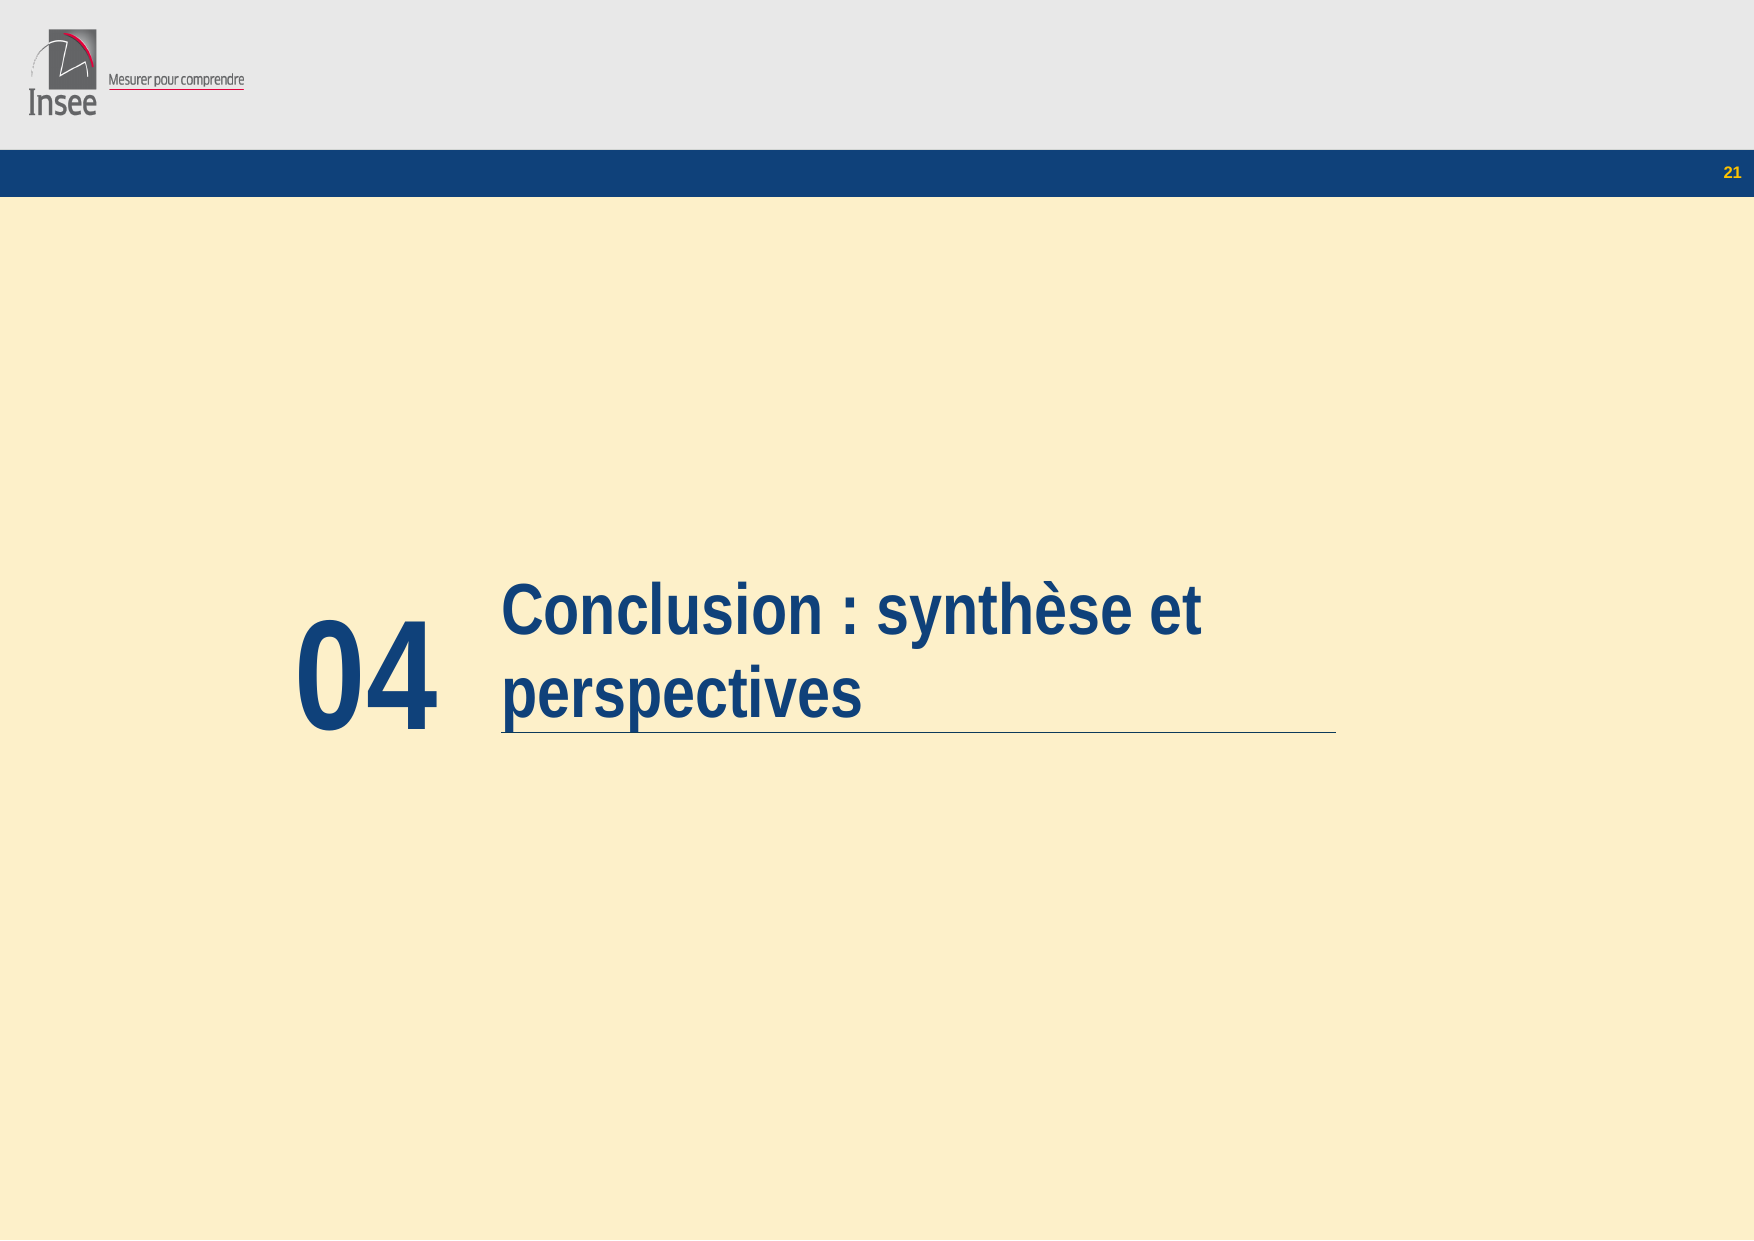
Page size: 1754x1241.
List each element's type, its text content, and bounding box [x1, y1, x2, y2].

title Conclusion : synthèse et perspectives [501, 535, 1441, 733]
picture [25, 0, 244, 119]
text_box 04 [244, 519, 489, 827]
